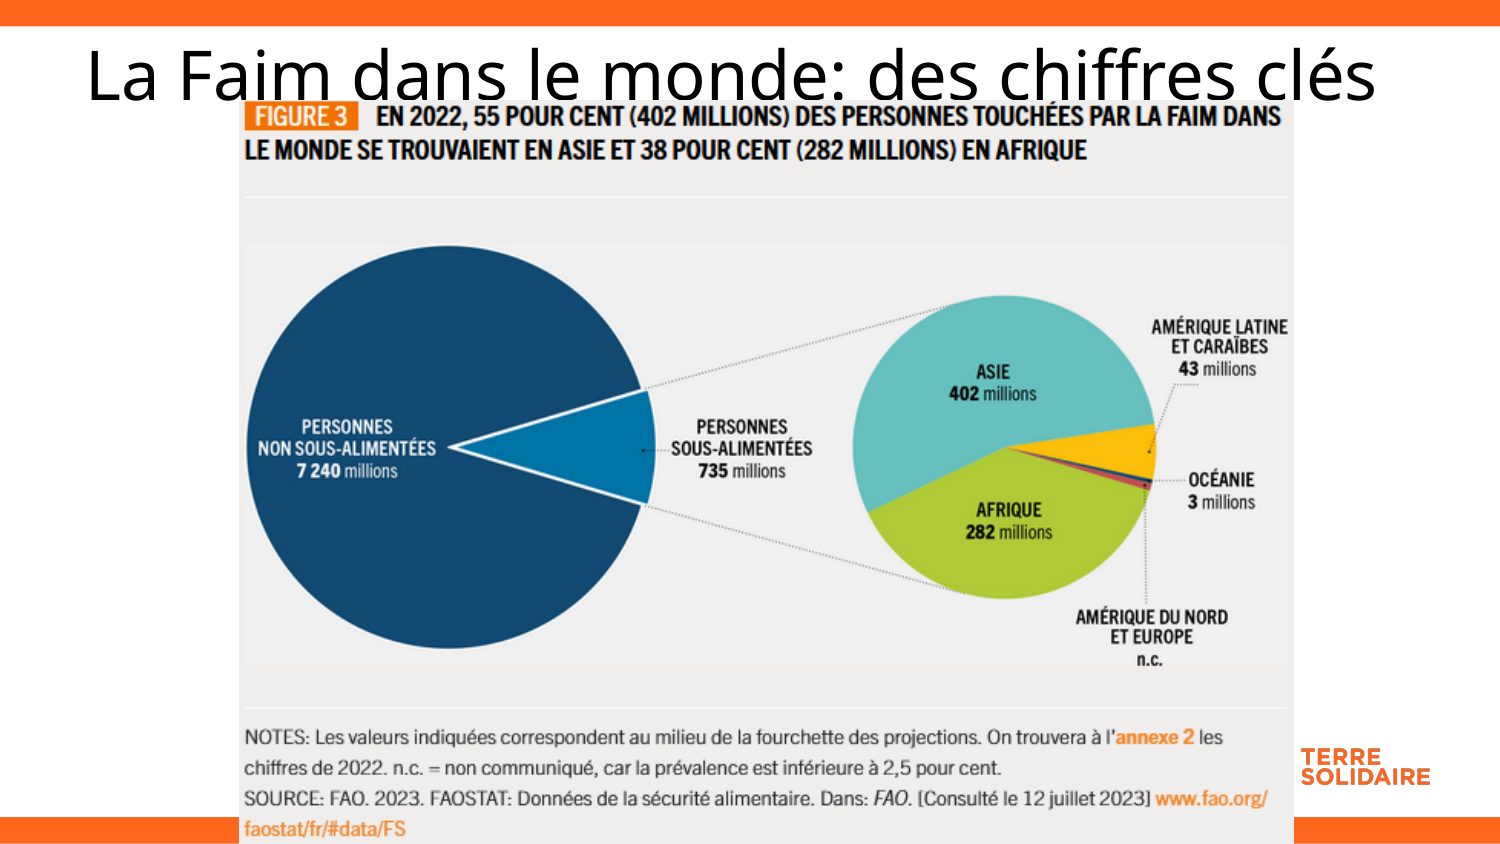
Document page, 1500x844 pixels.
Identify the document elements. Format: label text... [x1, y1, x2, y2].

title La Faim dans le monde: des chiffres clés [70, 24, 1430, 106]
picture [239, 100, 1430, 844]
